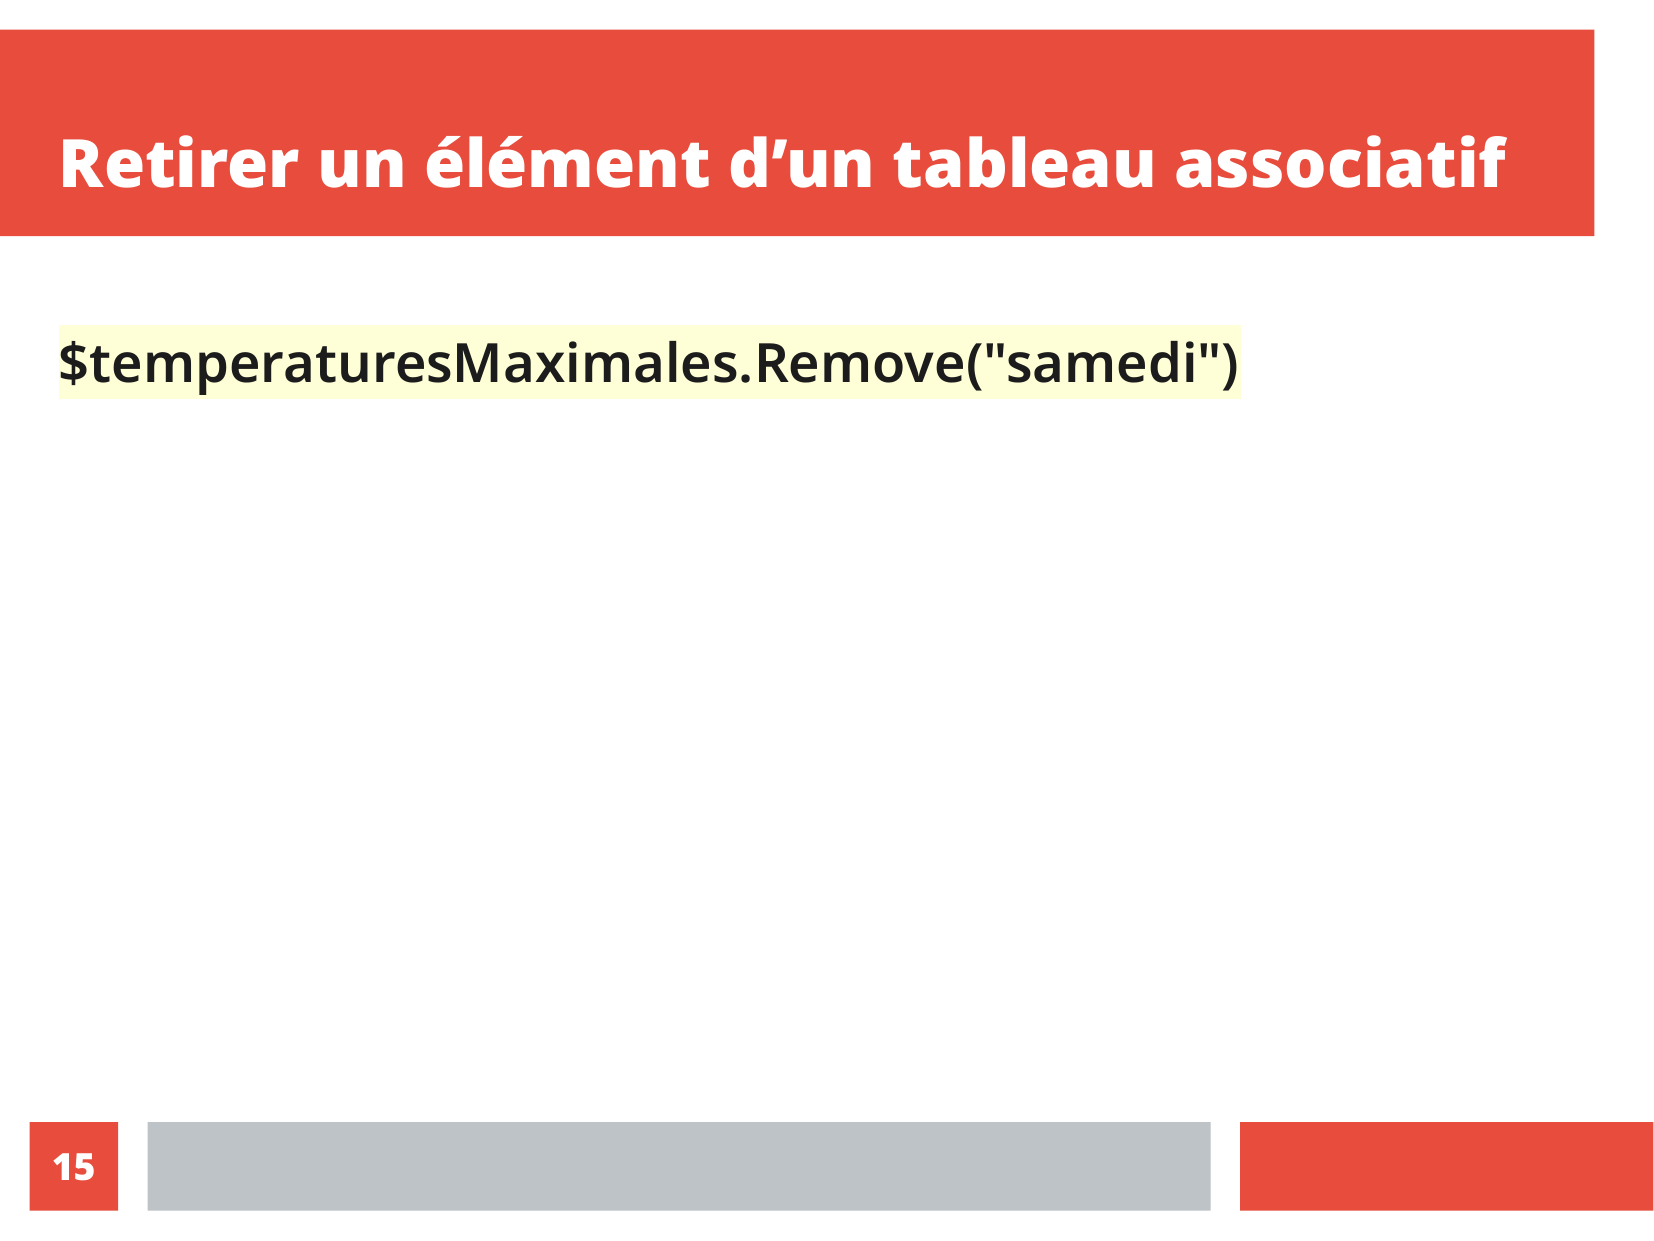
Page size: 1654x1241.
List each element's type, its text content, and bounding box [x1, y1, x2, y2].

list $temperaturesMaximales.Remove("samedi") [59, 324, 1565, 1093]
title Retirer un élément d’un tableau associatif [59, 59, 1595, 207]
